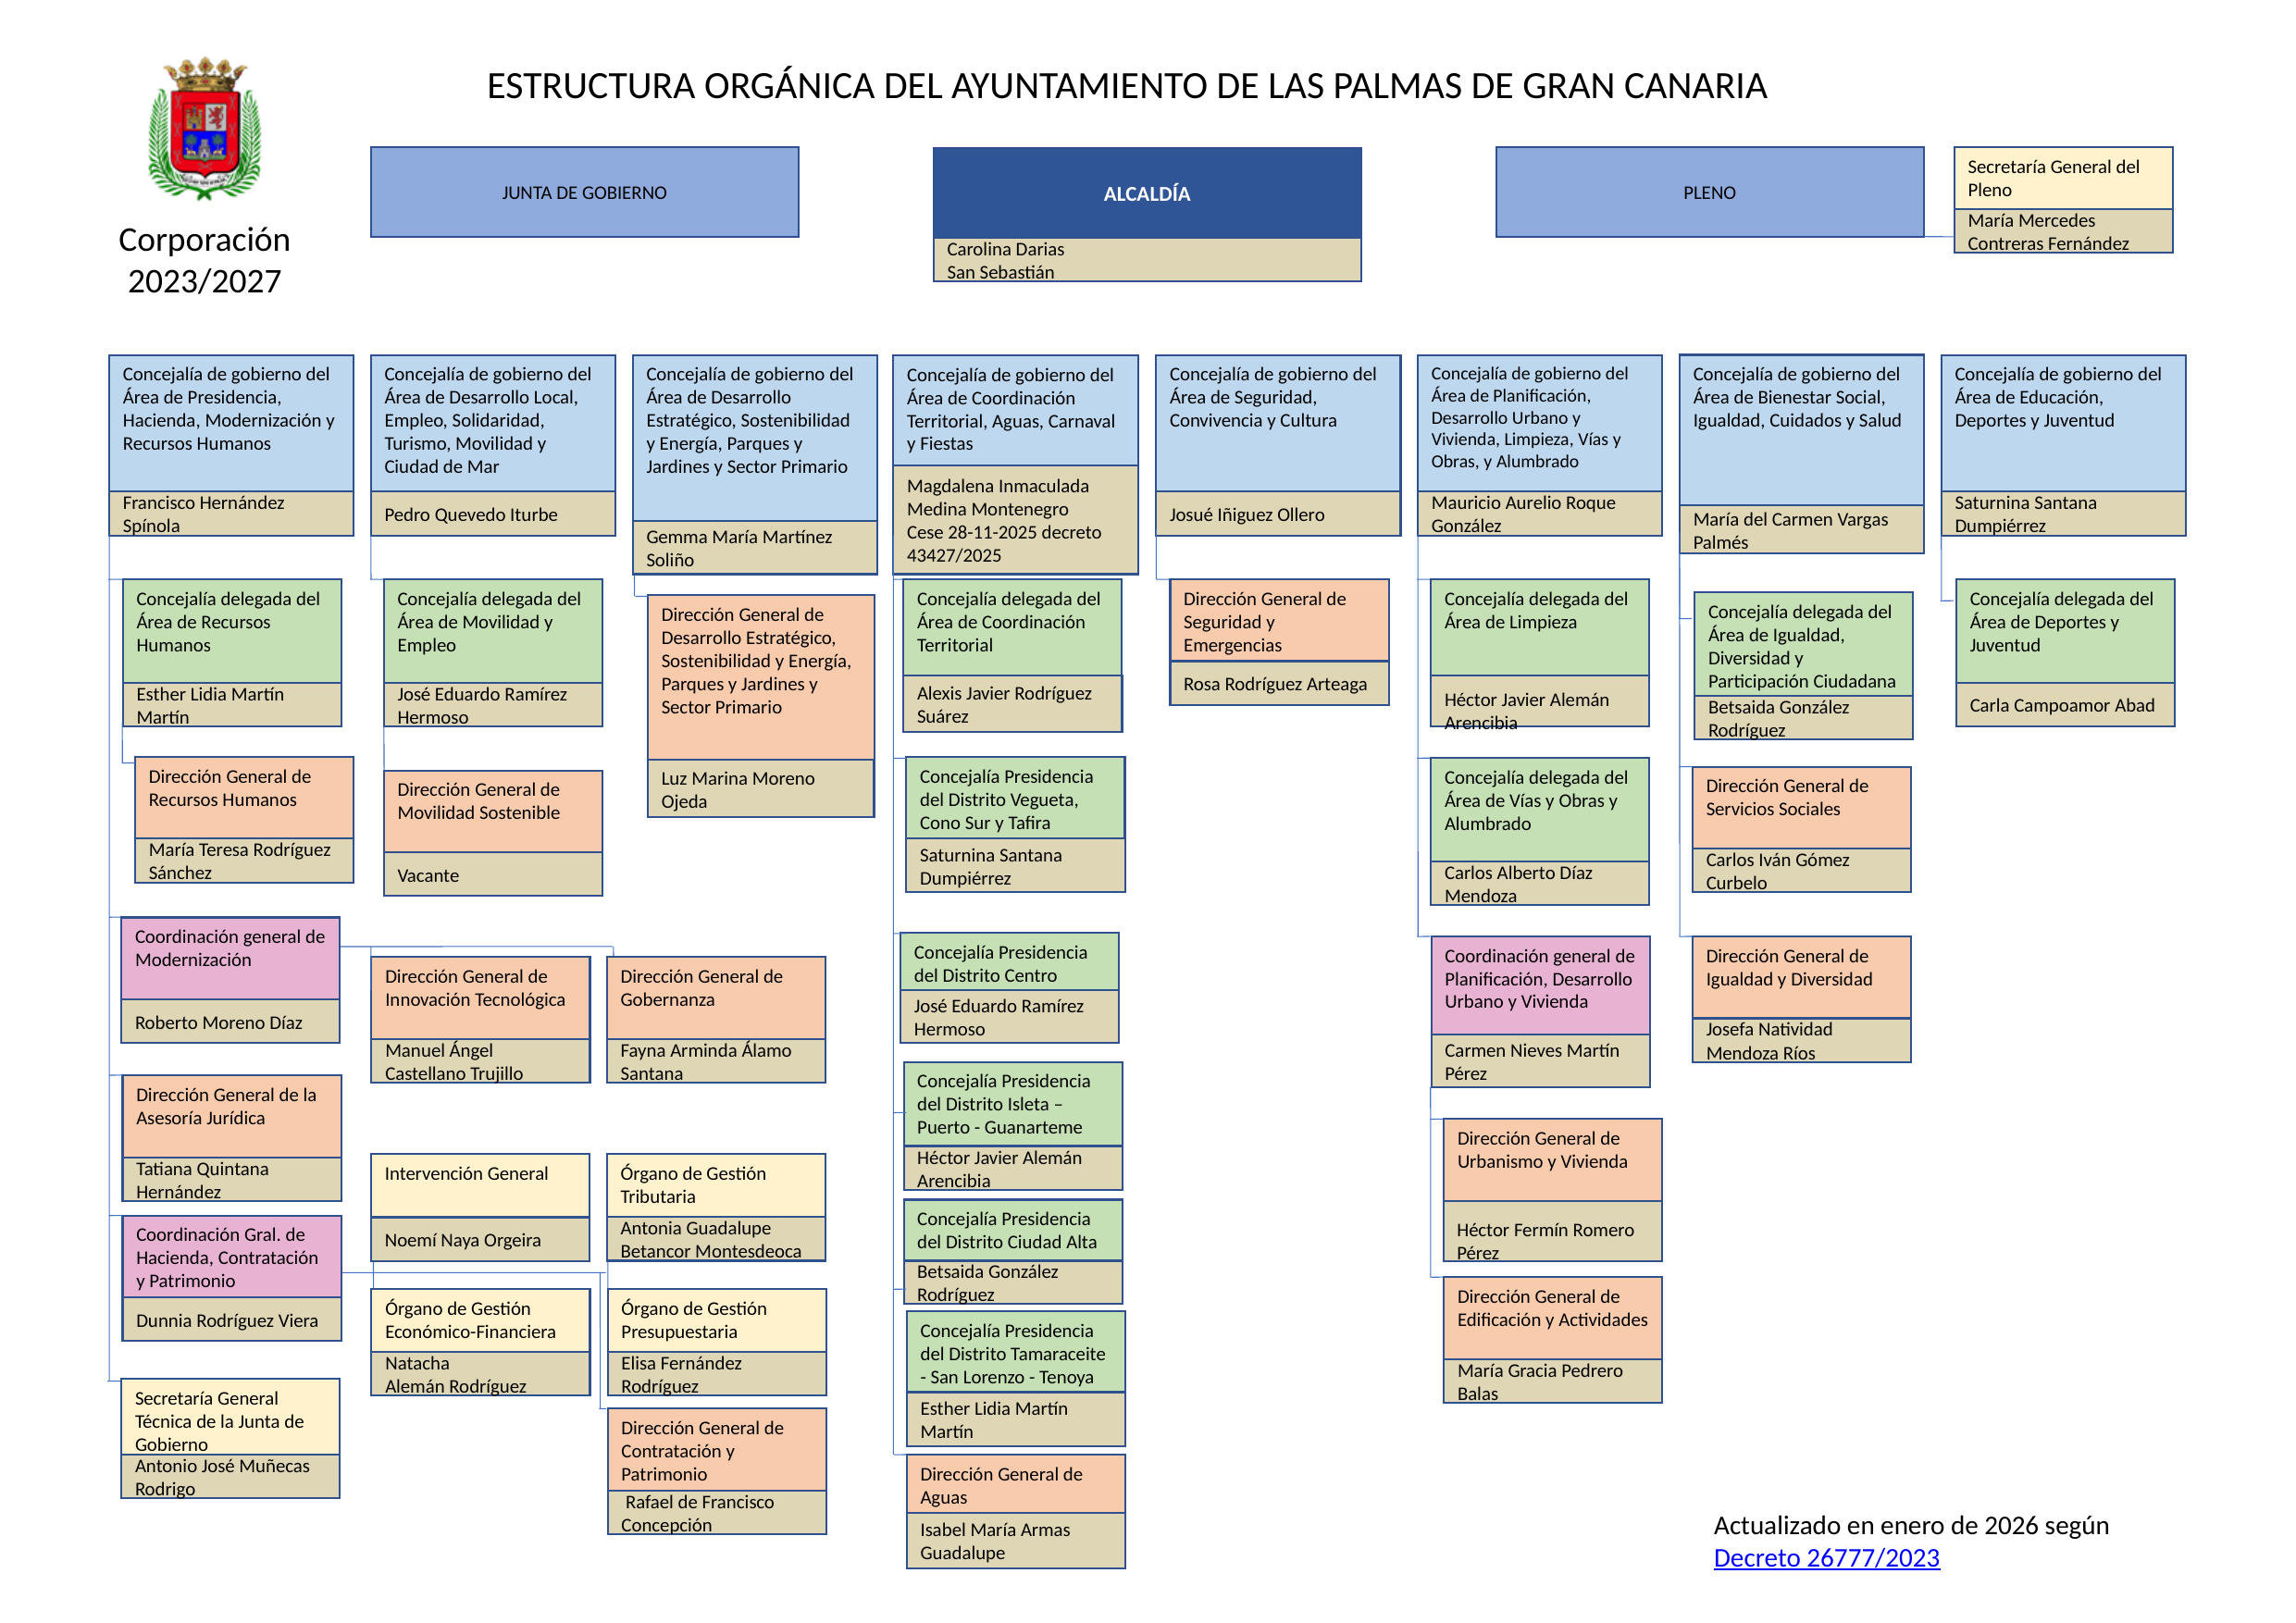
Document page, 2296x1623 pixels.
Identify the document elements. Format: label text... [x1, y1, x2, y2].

text_box Luz Marina Moreno Ojeda [648, 760, 875, 817]
text_box Coordinación general de Planificación, Desarrollo Urbano y Vivienda [1432, 936, 1650, 1035]
text_box José Eduardo Ramírez Hermoso [900, 990, 1119, 1043]
text_box Órgano de Gestión Presupuestaria [608, 1289, 826, 1352]
text_box Isabel María Armas Guadalupe [907, 1513, 1125, 1568]
text_box Secretaría General del Pleno [1955, 147, 2173, 209]
text_box Dunnia Rodríguez Viera [123, 1297, 341, 1341]
text_box María Gracia Pedrero Balas [1444, 1359, 1662, 1403]
text_box Dirección General de Aguas [907, 1455, 1125, 1513]
text_box Concejalía delegada del Área de Deportes y Juventud [1956, 579, 2175, 683]
text_box Corporación 2023/2027 [82, 209, 328, 308]
text_box Rosa Rodríguez Arteaga [1170, 662, 1389, 705]
text_box Magdalena Inmaculada Medina Montenegro Cese 28-11-2025 decreto 43427/2025 [893, 465, 1138, 574]
text_box Concejalía delegada del Área de Vías y Obras y Alumbrado [1431, 758, 1649, 861]
text_box Francisco Hernández Spínola [109, 491, 354, 536]
text_box María Teresa Rodríguez Sánchez [135, 838, 354, 883]
text_box Antonia Guadalupe Betancor Montesdeoca [607, 1217, 825, 1261]
text_box Concejalía de gobierno del Área de Educación, Deportes y Juventud [1942, 355, 2186, 491]
text_box Coordinación Gral. de Hacienda, Contratación y Patrimonio [123, 1216, 341, 1297]
text_box Roberto Moreno Díaz [121, 999, 340, 1043]
text_box Pedro Quevedo Iturbe [371, 491, 615, 536]
text_box ALCALDÍA [934, 148, 1361, 238]
text_box Concejalía delegada del Área de Igualdad, Diversidad y Participación Ciudadana [1694, 592, 1913, 696]
text_box Manuel Ángel Castellano Trujillo [371, 1039, 590, 1083]
text_box Concejalía delegada del Área de Coordinación Territorial [903, 579, 1122, 675]
text_box Dirección General de Gobernanza [607, 957, 825, 1039]
text_box Concejalía Presidencia del Distrito Centro [900, 933, 1119, 990]
text_box Saturnina Santana Dumpiérrez [906, 838, 1125, 892]
text_box Noemí Naya Orgeira [371, 1218, 590, 1261]
text_box Dirección General de Innovación Tecnológica [371, 957, 590, 1039]
text_box Natacha Alemán Rodríguez [371, 1352, 590, 1395]
text_box Concejalía de gobierno del Área de Planificación, Desarrollo Urbano y Vivienda, Limpieza, Vías y Obras, y Alumbrado [1418, 355, 1662, 491]
text_box Dirección General de Servicios Sociales [1693, 767, 1911, 849]
text_box Elisa Fernández Rodríguez [608, 1352, 826, 1395]
text_box Esther Lidia Martín Martín [123, 683, 341, 726]
text_box Esther Lidia Martín Martín [907, 1392, 1125, 1446]
text_box Dirección General de Movilidad Sostenible [384, 771, 602, 852]
text_box Órgano de Gestión Tributaria [607, 1154, 825, 1217]
text_box Concejalía Presidencia del Distrito Tamaraceite - San Lorenzo - Tenoya [907, 1311, 1125, 1392]
text_box Concejalía Presidencia del Distrito Isleta – Puerto - Guanarteme [904, 1062, 1123, 1146]
text_box Dirección General de Desarrollo Estratégico, Sostenibilidad y Energía, Parques y Jardines y Sector Primario [648, 595, 875, 760]
text_box Saturnina Santana Dumpiérrez [1942, 491, 2186, 536]
text_box Tatiana Quintana Hernández [123, 1158, 341, 1201]
text_box José Eduardo Ramírez Hermoso [384, 683, 602, 726]
text_box Betsaida González Rodríguez [904, 1261, 1123, 1304]
text_box Concejalía Presidencia del Distrito Vegueta, Cono Sur y Tafira [906, 757, 1125, 838]
text_box ESTRUCTURA ORGÁNICA DEL AYUNTAMIENTO DE LAS PALMAS DE GRAN CANARIA [473, 53, 1822, 114]
text_box Intervención General [371, 1154, 590, 1217]
text_box Carolina Darias San Sebastián [934, 238, 1361, 281]
text_box Fayna Arminda Álamo Santana [607, 1039, 825, 1083]
text_box Dirección General de Recursos Humanos [135, 757, 354, 838]
text_box Héctor Javier Alemán Arencibia [1431, 675, 1649, 726]
text_box Carlos Iván Gómez Curbelo [1693, 849, 1911, 892]
picture [146, 53, 263, 204]
text_box Concejalía de gobierno del Área de Desarrollo Local, Empleo, Solidaridad, Turismo, Movilidad y Ciudad de Mar [371, 355, 615, 491]
text_box Josefa Natividad Mendoza Ríos [1693, 1019, 1911, 1062]
text_box Secretaría General Técnica de la Junta de Gobierno [121, 1379, 340, 1455]
text_box JUNTA DE GOBIERNO [371, 147, 799, 237]
text_box Concejalía de gobierno del Área de Presidencia, Hacienda, Modernización y Recursos Humanos [109, 355, 354, 491]
text_box Mauricio Aurelio Roque González [1418, 491, 1662, 536]
text_box María Mercedes Contreras Fernández [1955, 209, 2173, 253]
text_box Dirección General de Igualdad y Diversidad [1693, 936, 1911, 1018]
text_box Héctor Javier Alemán Arencibia [904, 1146, 1123, 1190]
text_box Dirección General de Seguridad y Emergencias [1170, 579, 1389, 662]
text_box Antonio José Muñecas Rodrigo [121, 1455, 340, 1498]
text_box Órgano de Gestión Económico-Financiera [371, 1289, 590, 1352]
text_box Alexis Javier Rodríguez Suárez [903, 675, 1123, 732]
text_box Carmen Nieves Martín Pérez [1432, 1035, 1650, 1087]
text_box Concejalía de gobierno del Área de Bienestar Social, Igualdad, Cuidados y Salud [1680, 355, 1924, 505]
text_box Concejalía delegada del Área de Limpieza [1431, 579, 1649, 675]
text_box Concejalía de gobierno del Área de Coordinación Territorial, Aguas, Carnaval y Fiestas [893, 355, 1138, 465]
text_box Rafael de Francisco Concepción [608, 1491, 826, 1534]
text_box Actualizado en enero de 2026 según Decreto 26777/2023 [1700, 1501, 2186, 1580]
text_box Betsaida González Rodríguez [1694, 696, 1913, 739]
text_box Dirección General de Contratación y Patrimonio [608, 1408, 826, 1491]
text_box Concejalía delegada del Área de Recursos Humanos [123, 579, 341, 683]
text_box Concejalía de gobierno del Área de Seguridad, Convivencia y Cultura [1156, 355, 1401, 491]
text_box Concejalía delegada del Área de Movilidad y Empleo [384, 579, 602, 683]
text_box Coordinación general de Modernización [121, 917, 340, 999]
text_box Dirección General de Urbanismo y Vivienda [1444, 1119, 1662, 1201]
text_box Carlos Alberto Díaz Mendoza [1431, 861, 1649, 905]
text_box Vacante [384, 852, 602, 896]
text_box Concejalía Presidencia del Distrito Ciudad Alta [904, 1199, 1123, 1261]
text_box Josué Iñiguez Ollero [1156, 491, 1401, 536]
text_box Gemma María Martínez Soliño [633, 521, 877, 574]
text_box Dirección General de la Asesoría Jurídica [123, 1075, 341, 1158]
text_box Carla Campoamor Abad [1956, 683, 2175, 726]
text_box Héctor Fermín Romero Pérez [1444, 1201, 1662, 1261]
text_box María del Carmen Vargas Palmés [1680, 505, 1924, 553]
text_box PLENO [1496, 147, 1924, 237]
text_box Concejalía de gobierno del Área de Desarrollo Estratégico, Sostenibilidad y Energía, Parques y Jardines y Sector Primario [633, 355, 877, 521]
text_box Dirección General de Edificación y Actividades [1444, 1277, 1662, 1359]
